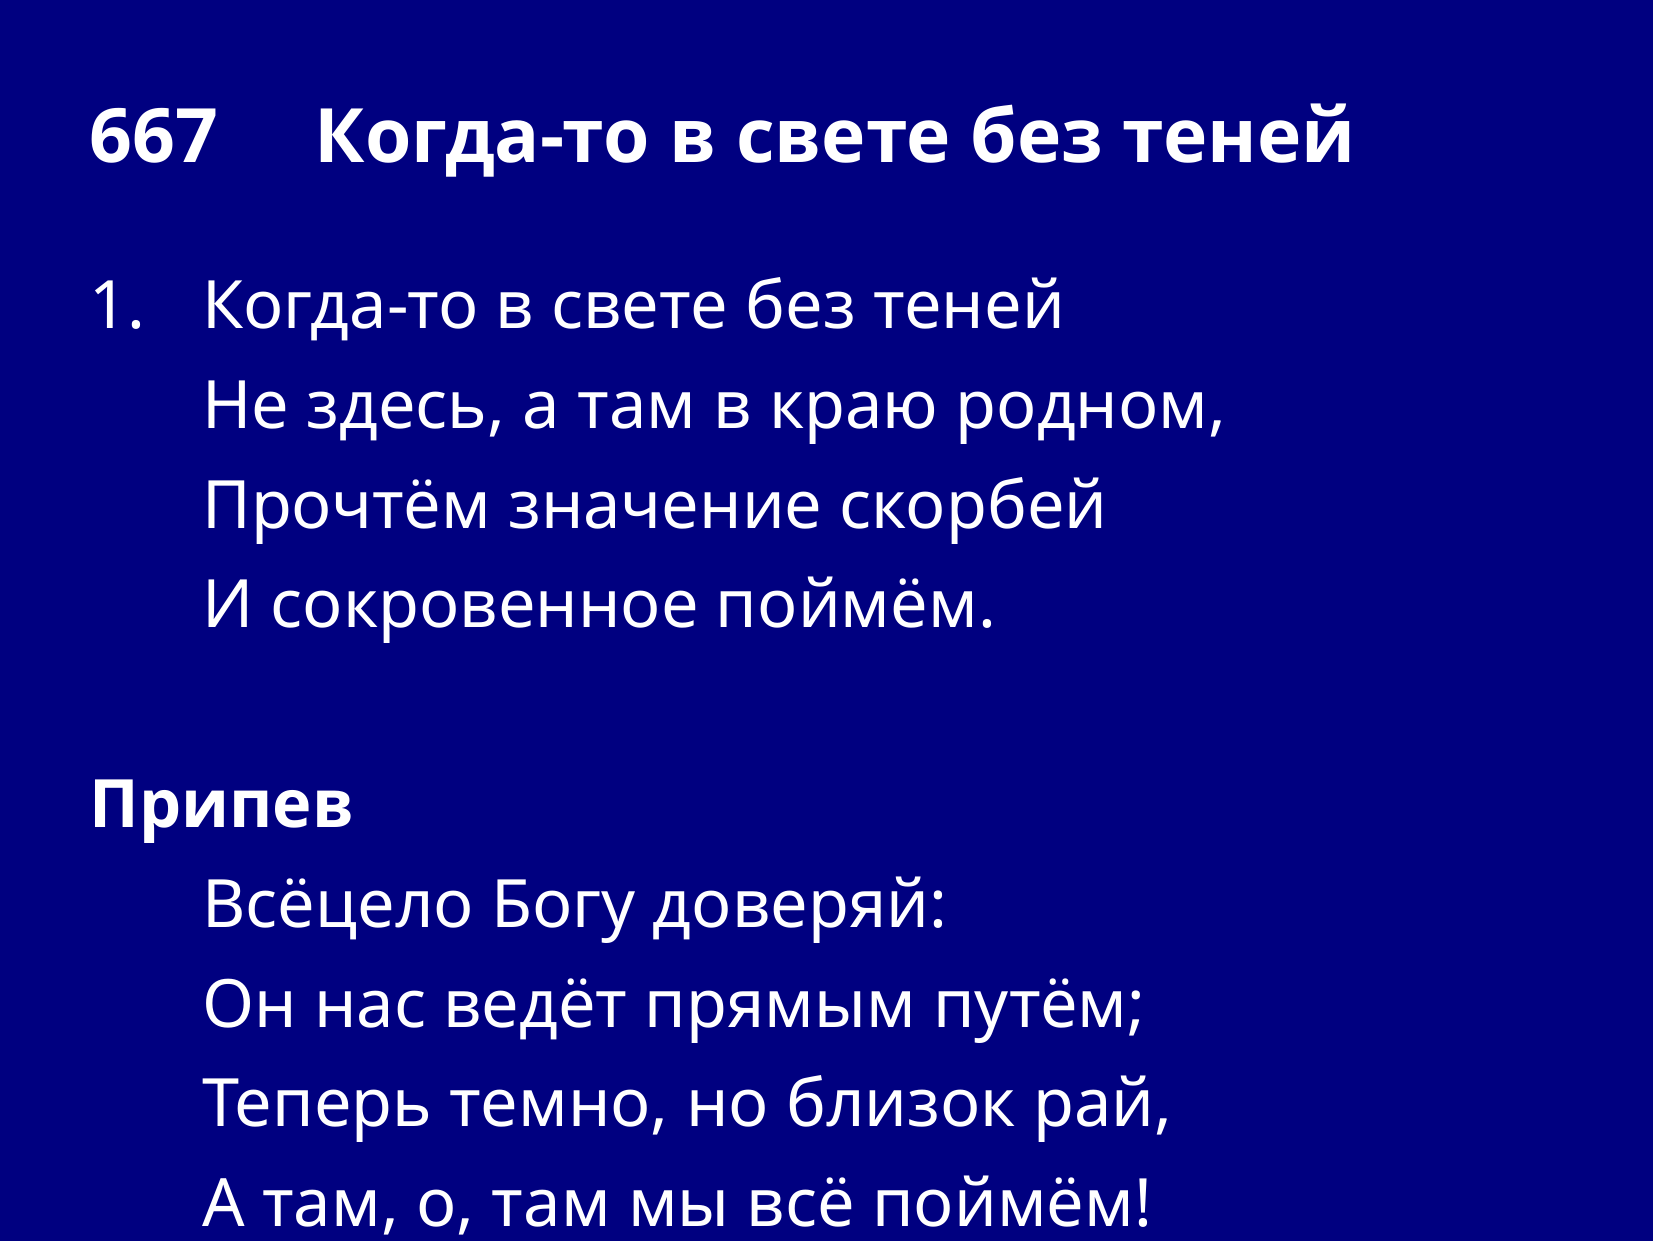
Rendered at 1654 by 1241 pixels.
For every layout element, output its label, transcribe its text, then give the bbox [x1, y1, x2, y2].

text_box 1. Когда-то в свете без теней Не здесь, а там в краю родном, Прочтём значение скорбей И сокровенное поймём. Припев Всёцело Богу доверяй: Он нас ведёт прямым путём; Теперь темно, но близок рай, А там, о, там мы всё поймём! [75, 188, 1576, 1163]
text_box 667 Когда-то в свете без теней [75, 75, 1576, 188]
